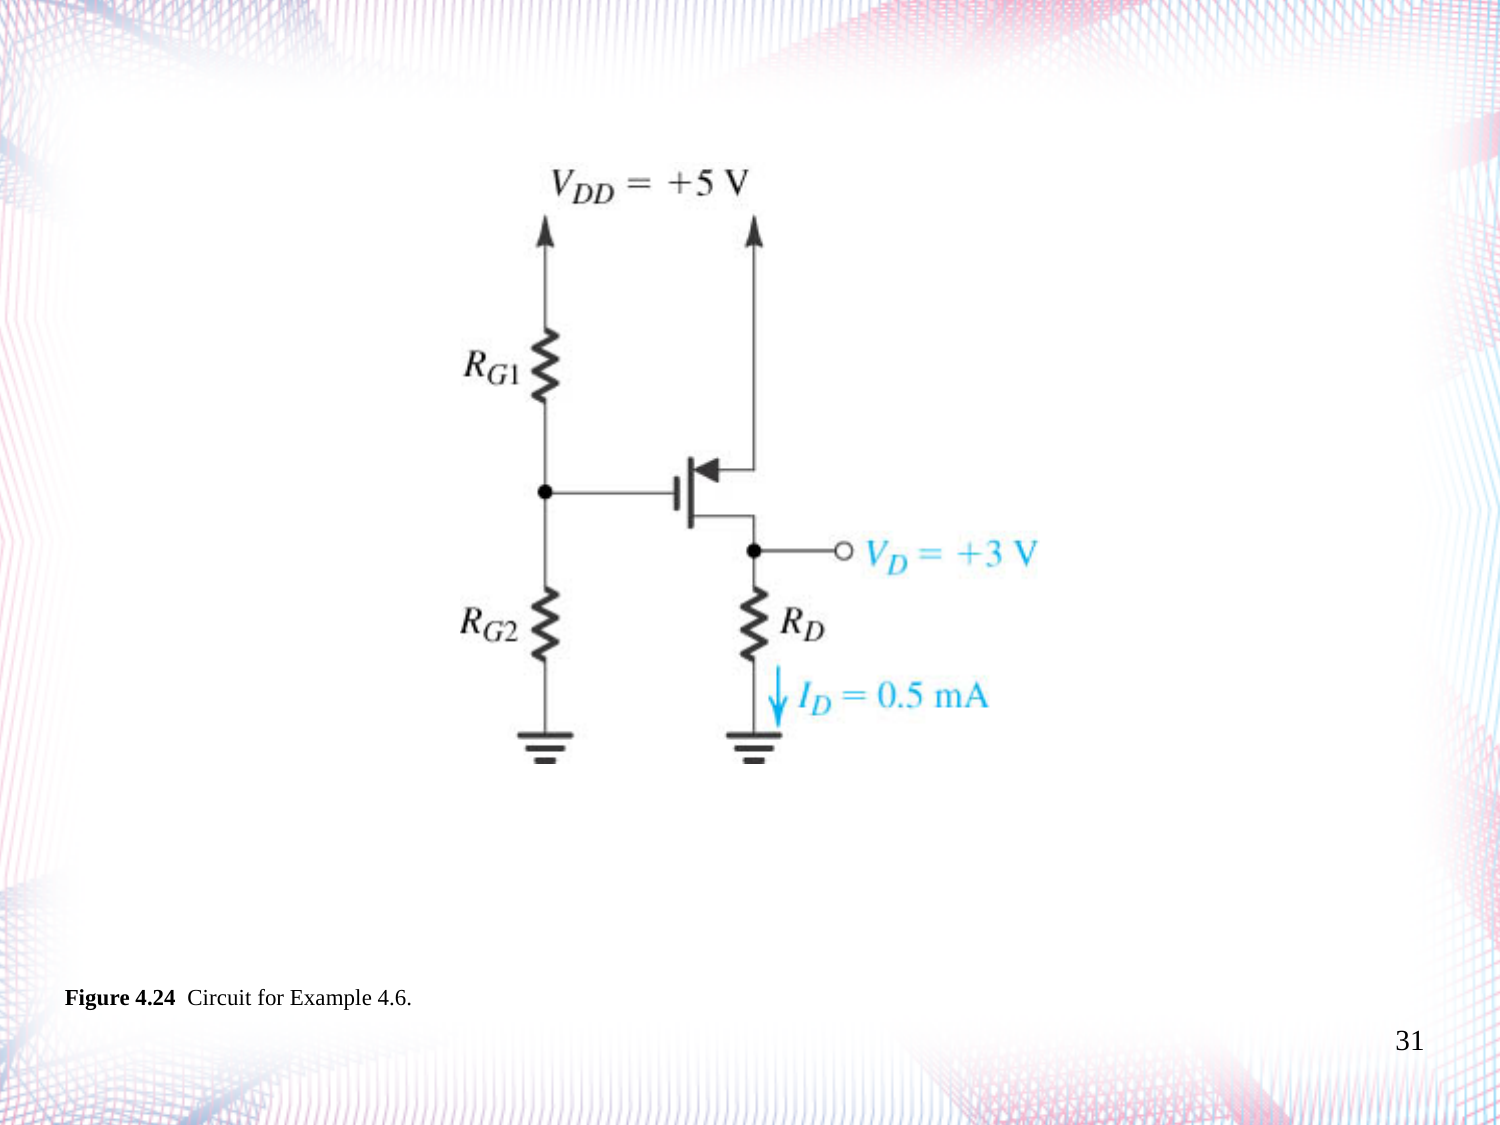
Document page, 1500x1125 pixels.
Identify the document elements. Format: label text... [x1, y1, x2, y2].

text_box Figure 4.24 Circuit for Example 4.6. [50, 975, 1326, 1018]
picture [0, 0, 1500, 1125]
